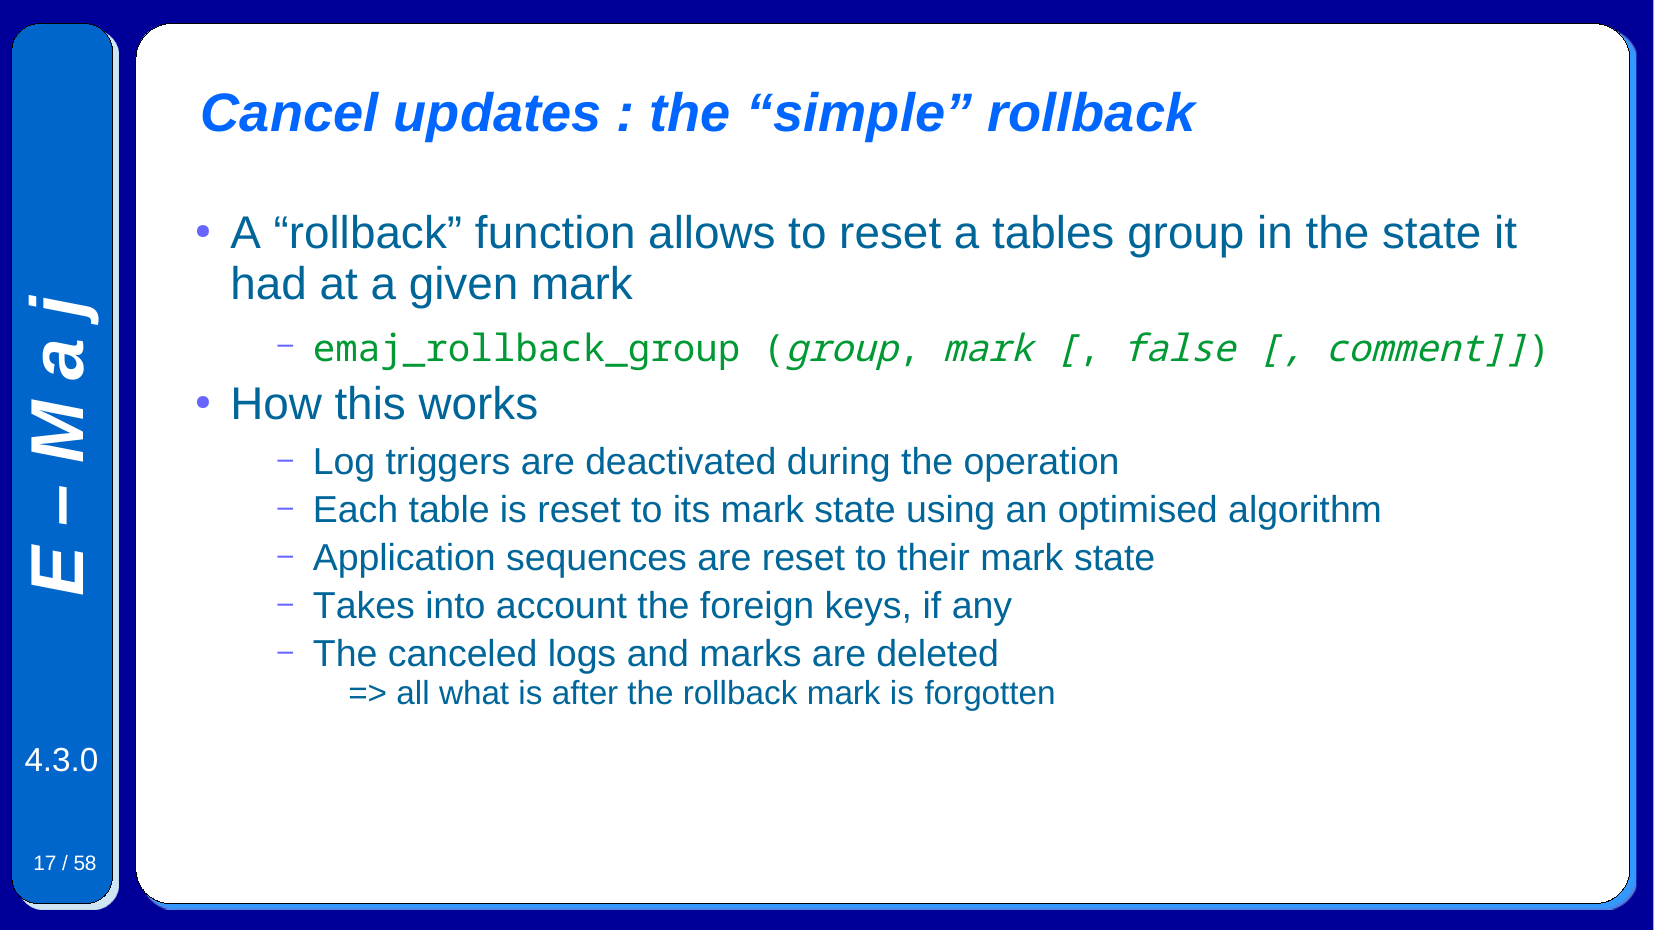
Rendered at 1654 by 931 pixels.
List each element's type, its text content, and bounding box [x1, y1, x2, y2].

title Cancel updates : the “simple” rollback [200, 34, 1575, 191]
list A “rollback” function allows to reset a tables group in the state it had at a given mark emaj_rollback_group (group, mark [, false [, comment]]) How this works Log triggers are deactivated during the operation Each table is reset to its mark state using an optimised algorithm Application sequences are reset to their mark state Takes into account the foreign keys, if any The canceled logs and marks are deleted => all what is after the rollback mark is forgotten [177, 206, 1587, 827]
